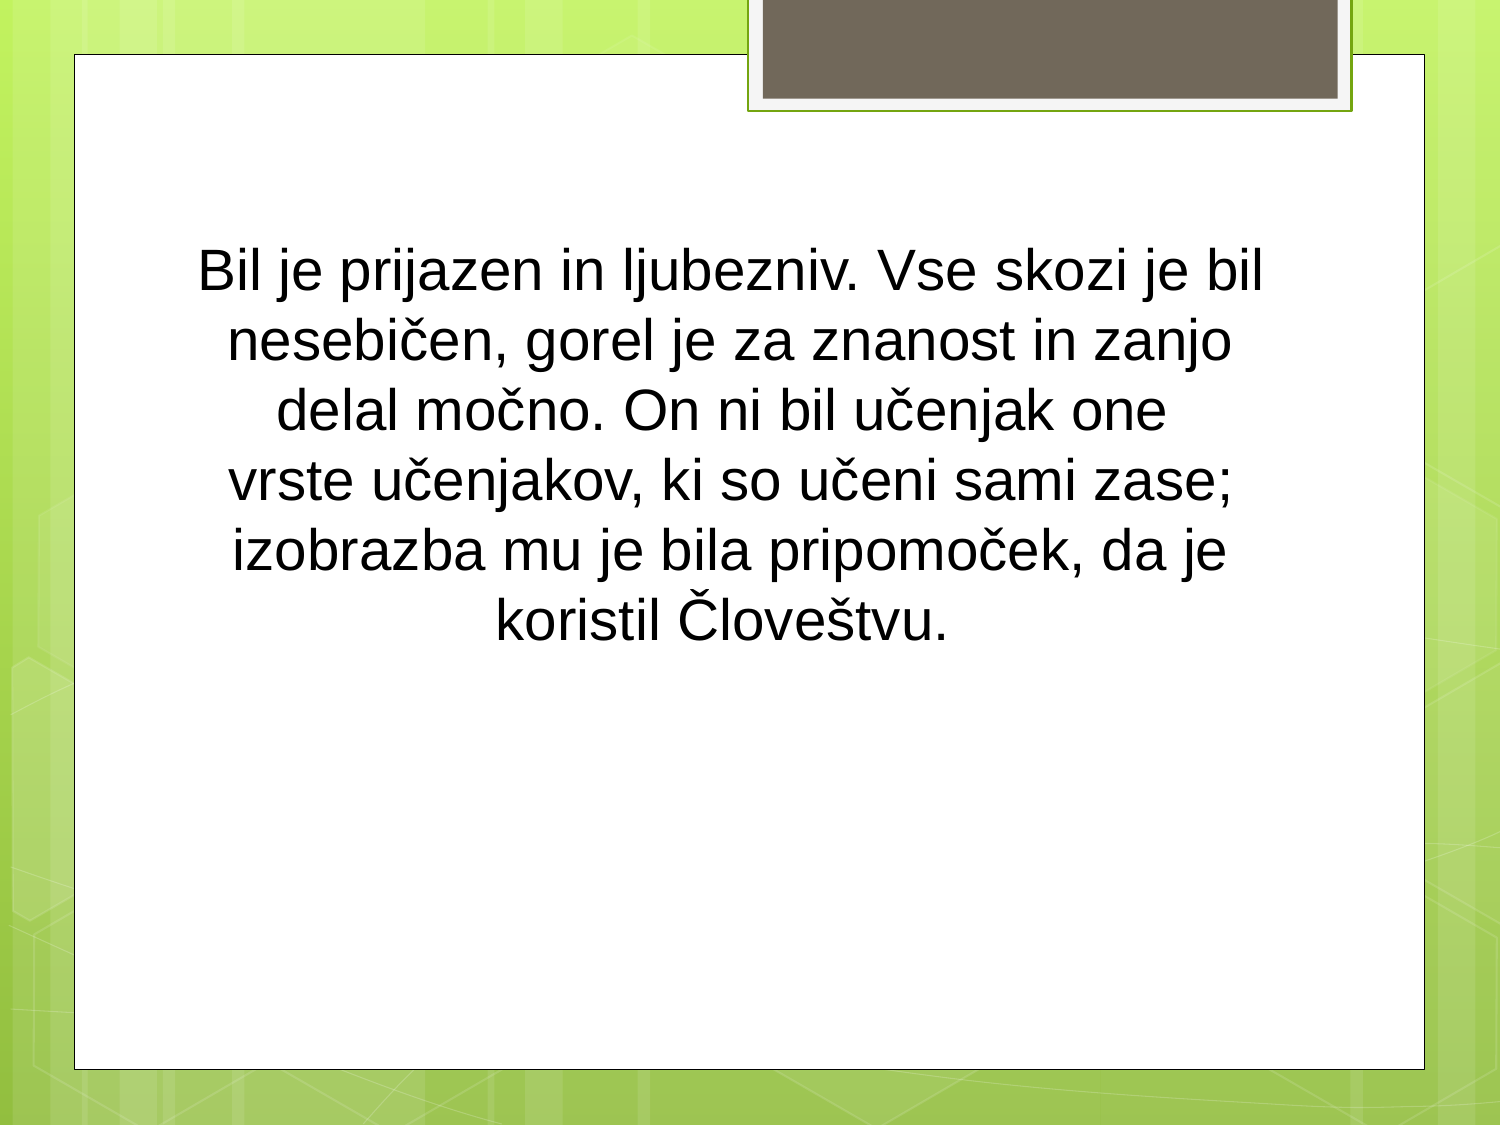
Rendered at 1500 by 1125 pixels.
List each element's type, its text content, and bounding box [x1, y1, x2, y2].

text_box Bil je prijazen in ljubezniv. Vse­ skozi je bil nesebičen, gorel je za znanost in zanjo delal močno. On ni bil učenjak one vrste učenjakov, ki so učeni sami zase; izobrazba mu je bila pripomoček, da je koristil Človeštvu. [162, 224, 1300, 660]
